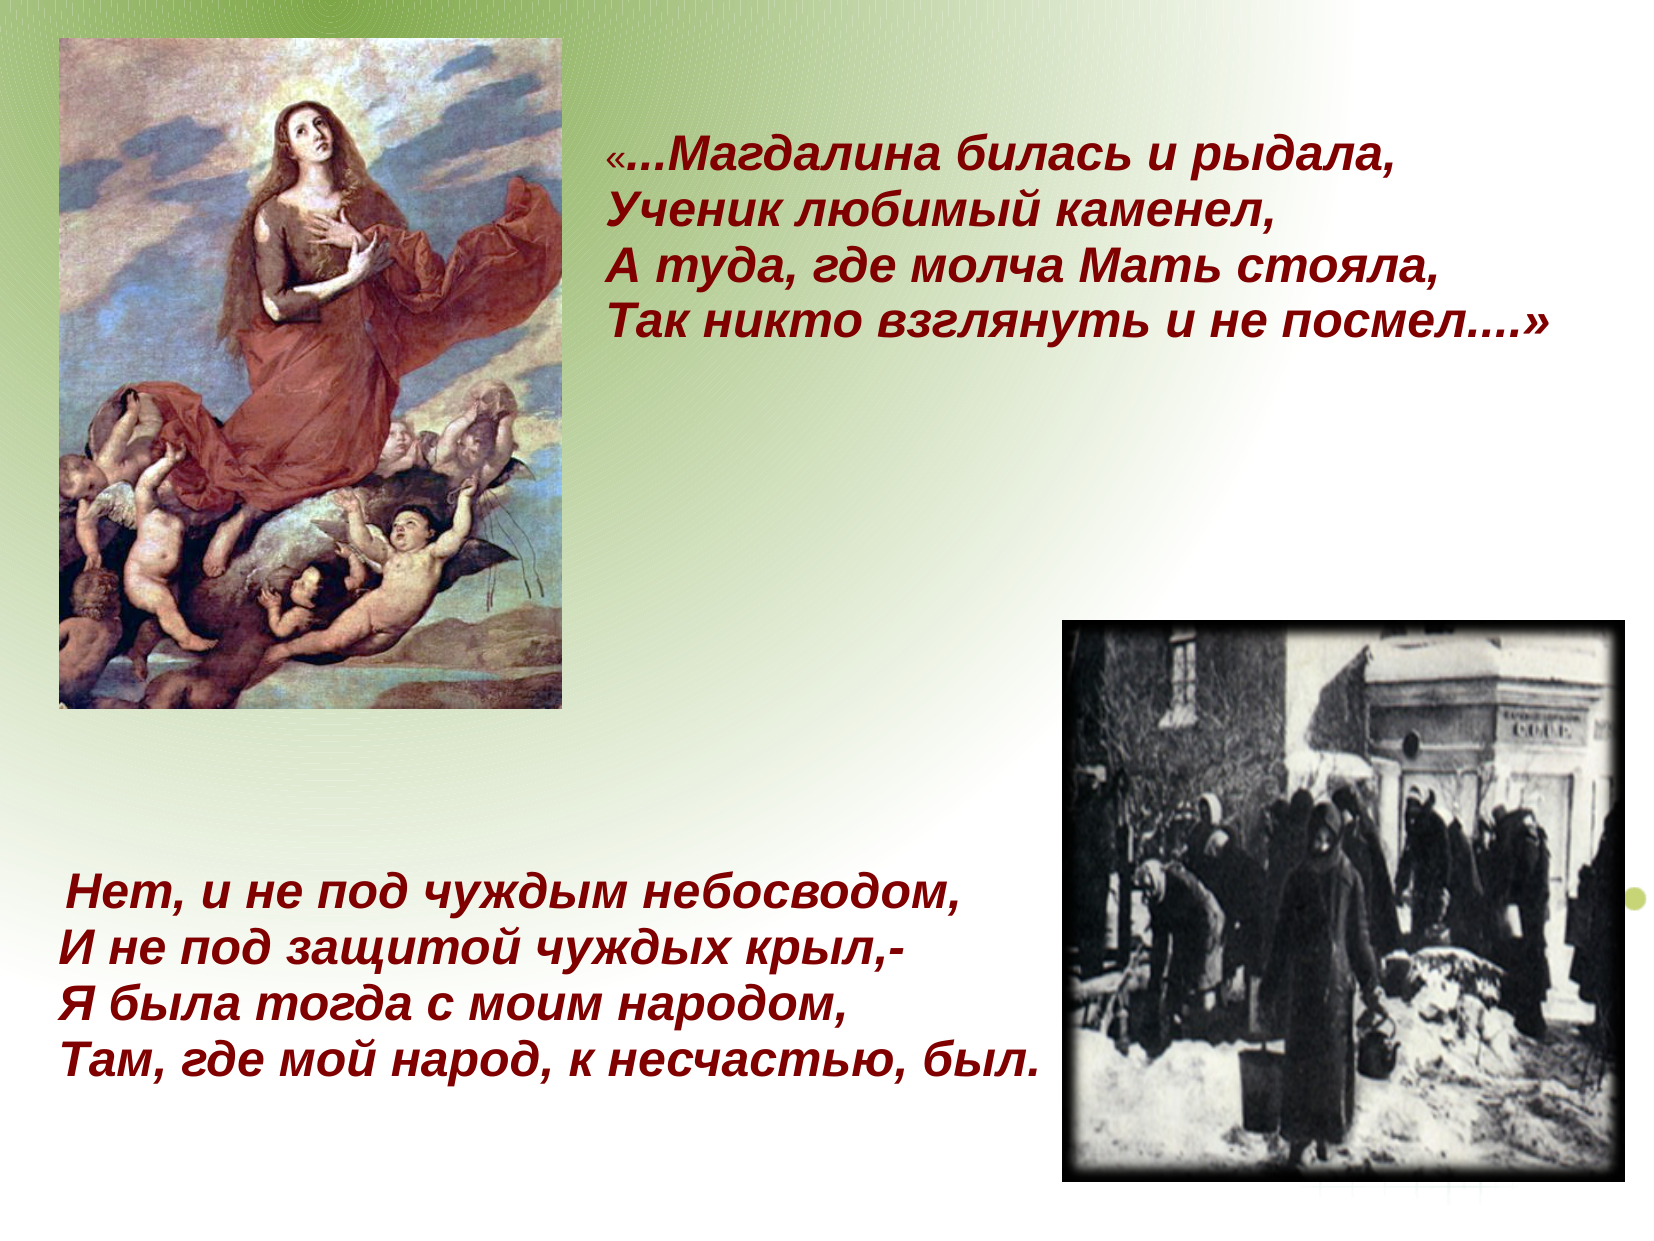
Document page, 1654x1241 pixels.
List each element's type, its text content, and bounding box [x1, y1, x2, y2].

picture [1062, 620, 1654, 1211]
text_box Нет, и не под чуждым небосводом, И не под защитой чуждых крыл,- Я была тогда с моим народом, Там, где мой народ, к несчастью, был. [29, 856, 1063, 1182]
text_box «...Магдалина билась и рыдала, Ученик любимый каменел, А туда, где молча Мать стояла, Так никто взглянуть и не посмел....» [590, 118, 1625, 502]
picture [59, 38, 562, 709]
